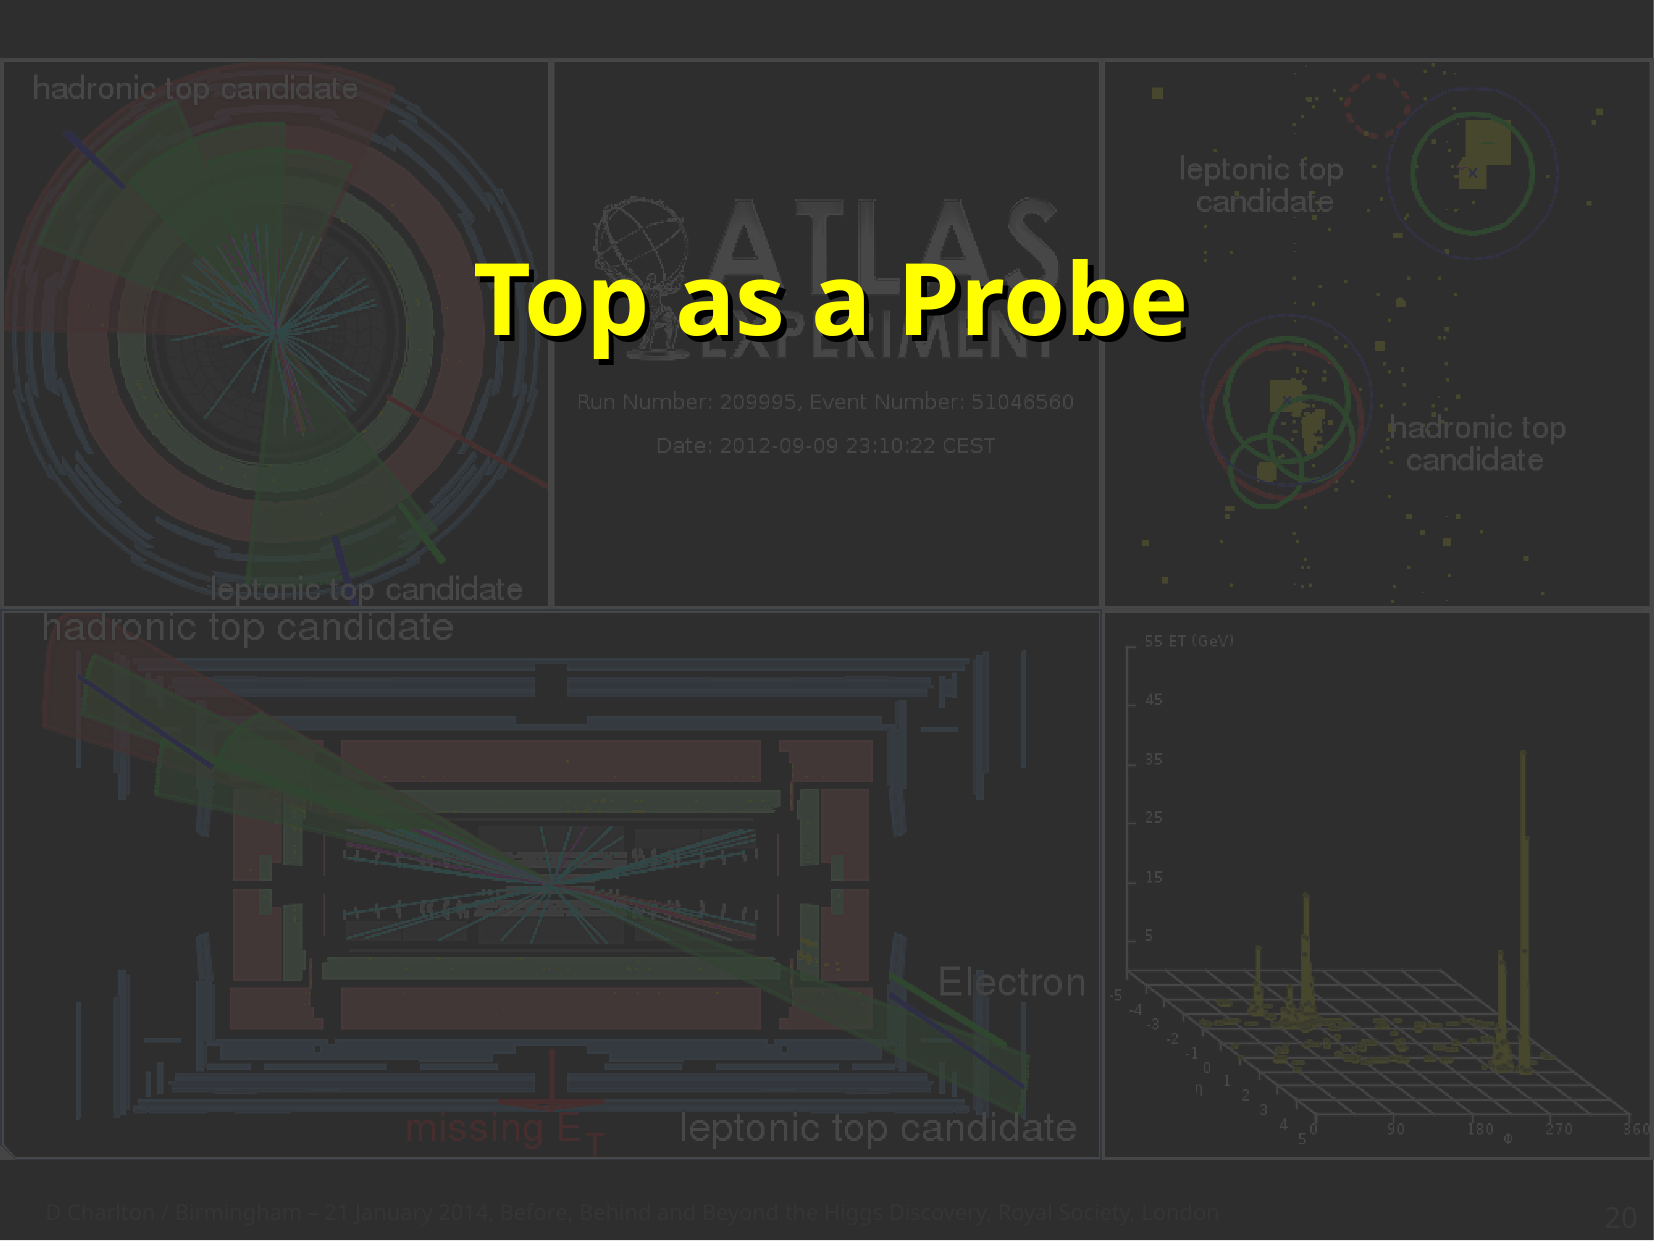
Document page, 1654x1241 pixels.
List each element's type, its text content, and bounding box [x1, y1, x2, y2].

text_box Top as a Probe [174, 221, 1487, 389]
text_box [0, 0, 1654, 1241]
